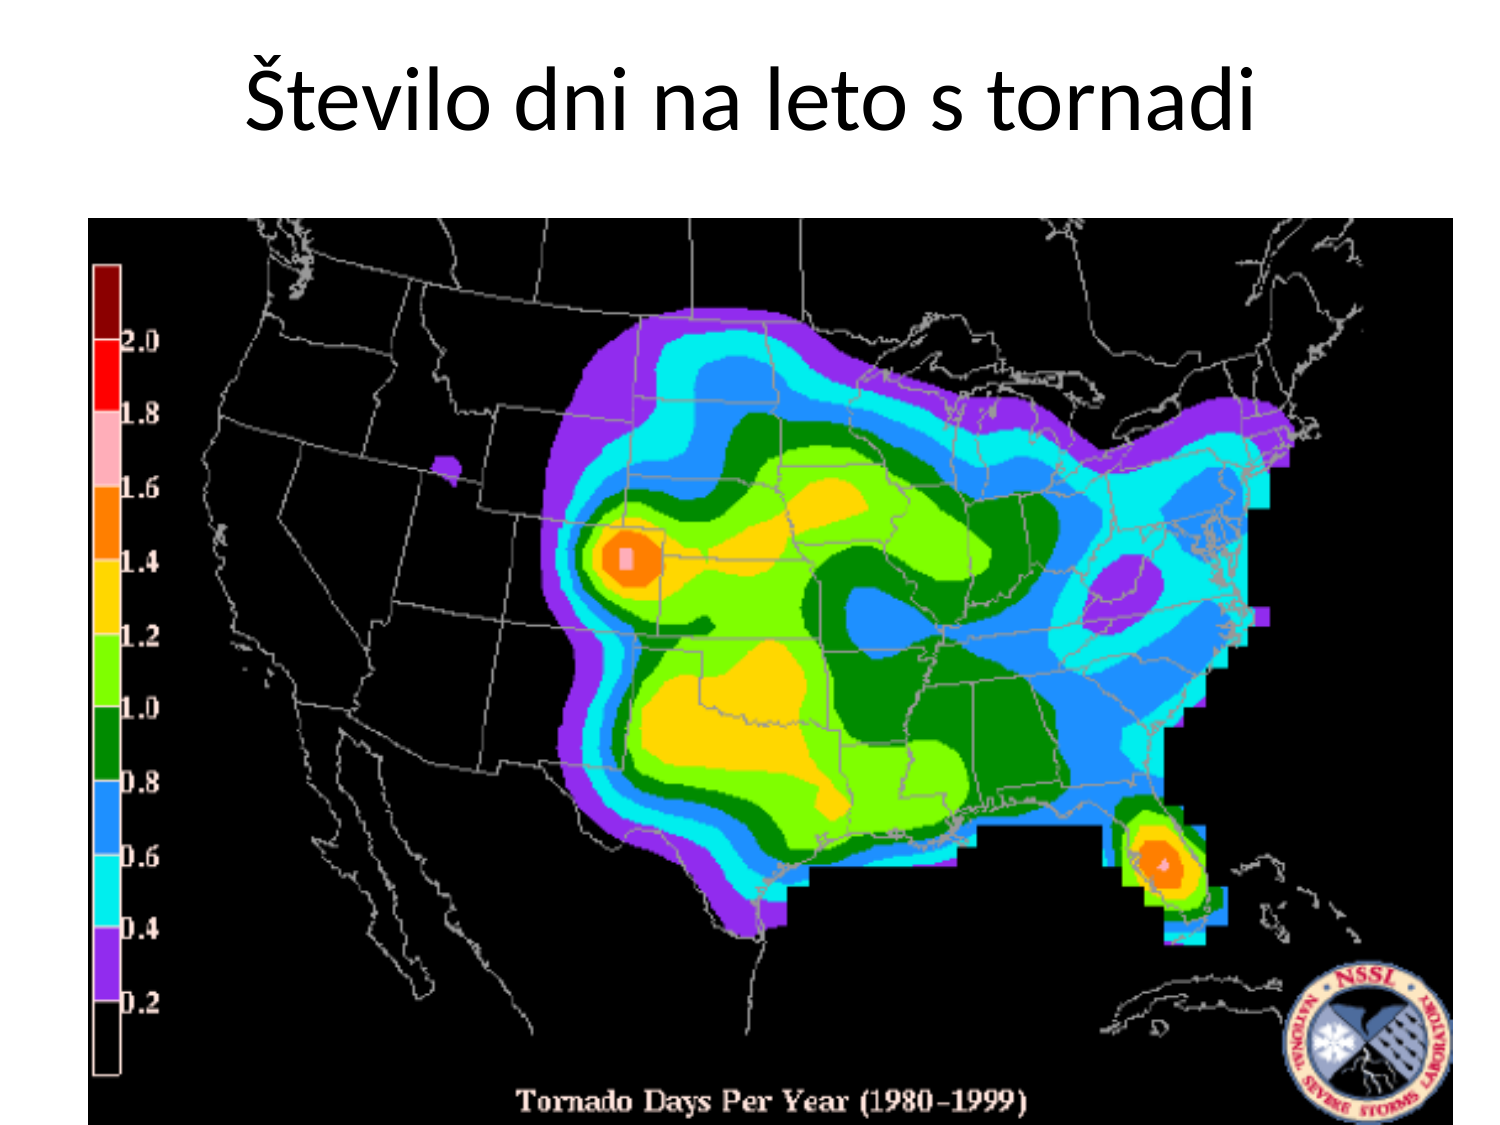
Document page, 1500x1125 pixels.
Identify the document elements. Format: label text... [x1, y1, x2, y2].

picture [88, 218, 1453, 1125]
title Število dni na leto s tornadi [76, 0, 1427, 188]
